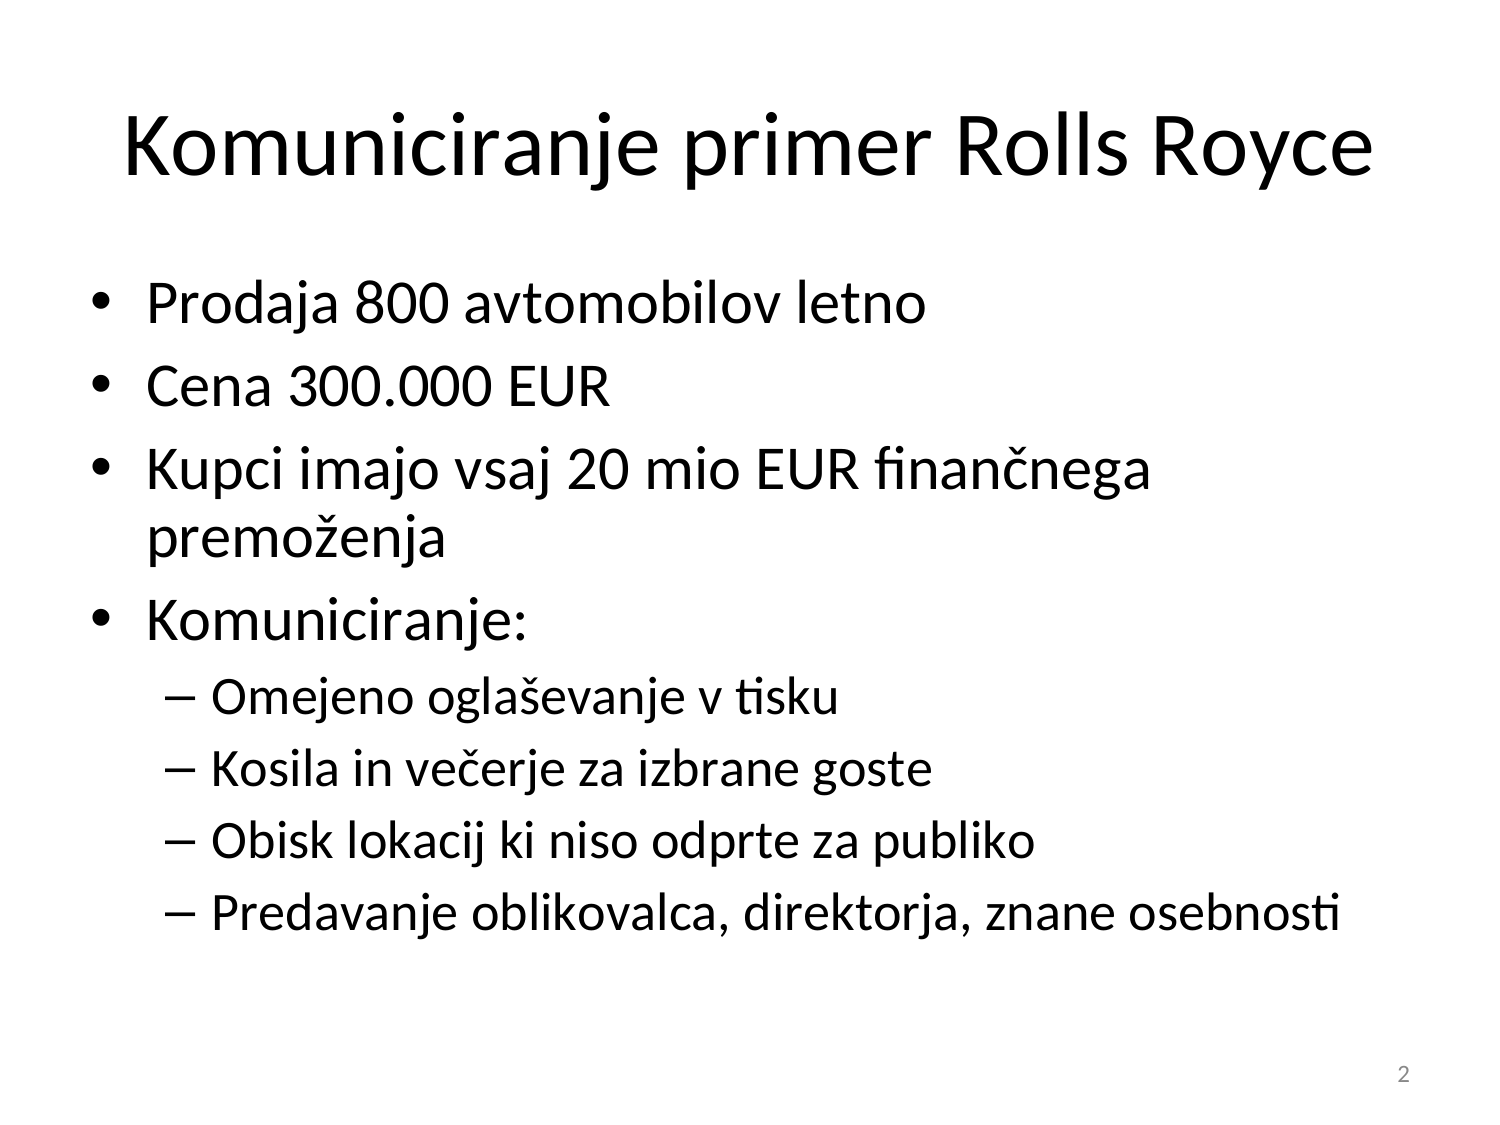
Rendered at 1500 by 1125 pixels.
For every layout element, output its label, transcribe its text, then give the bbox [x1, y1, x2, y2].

title Komuniciranje primer Rolls Royce [75, 21, 1426, 257]
text_box <number> [1074, 1042, 1426, 1103]
list Prodaja 800 avtomobilov letno Cena 300.000 EUR Kupci imajo vsaj 20 mio EUR finančnega premoženja Komuniciranje: Omejeno oglaševanje v tisku Kosila in večerje za izbrane goste Obisk lokacij ki niso odprte za publiko Predavanje oblikovalca, direktorja, znane osebnosti [75, 262, 1426, 1008]
